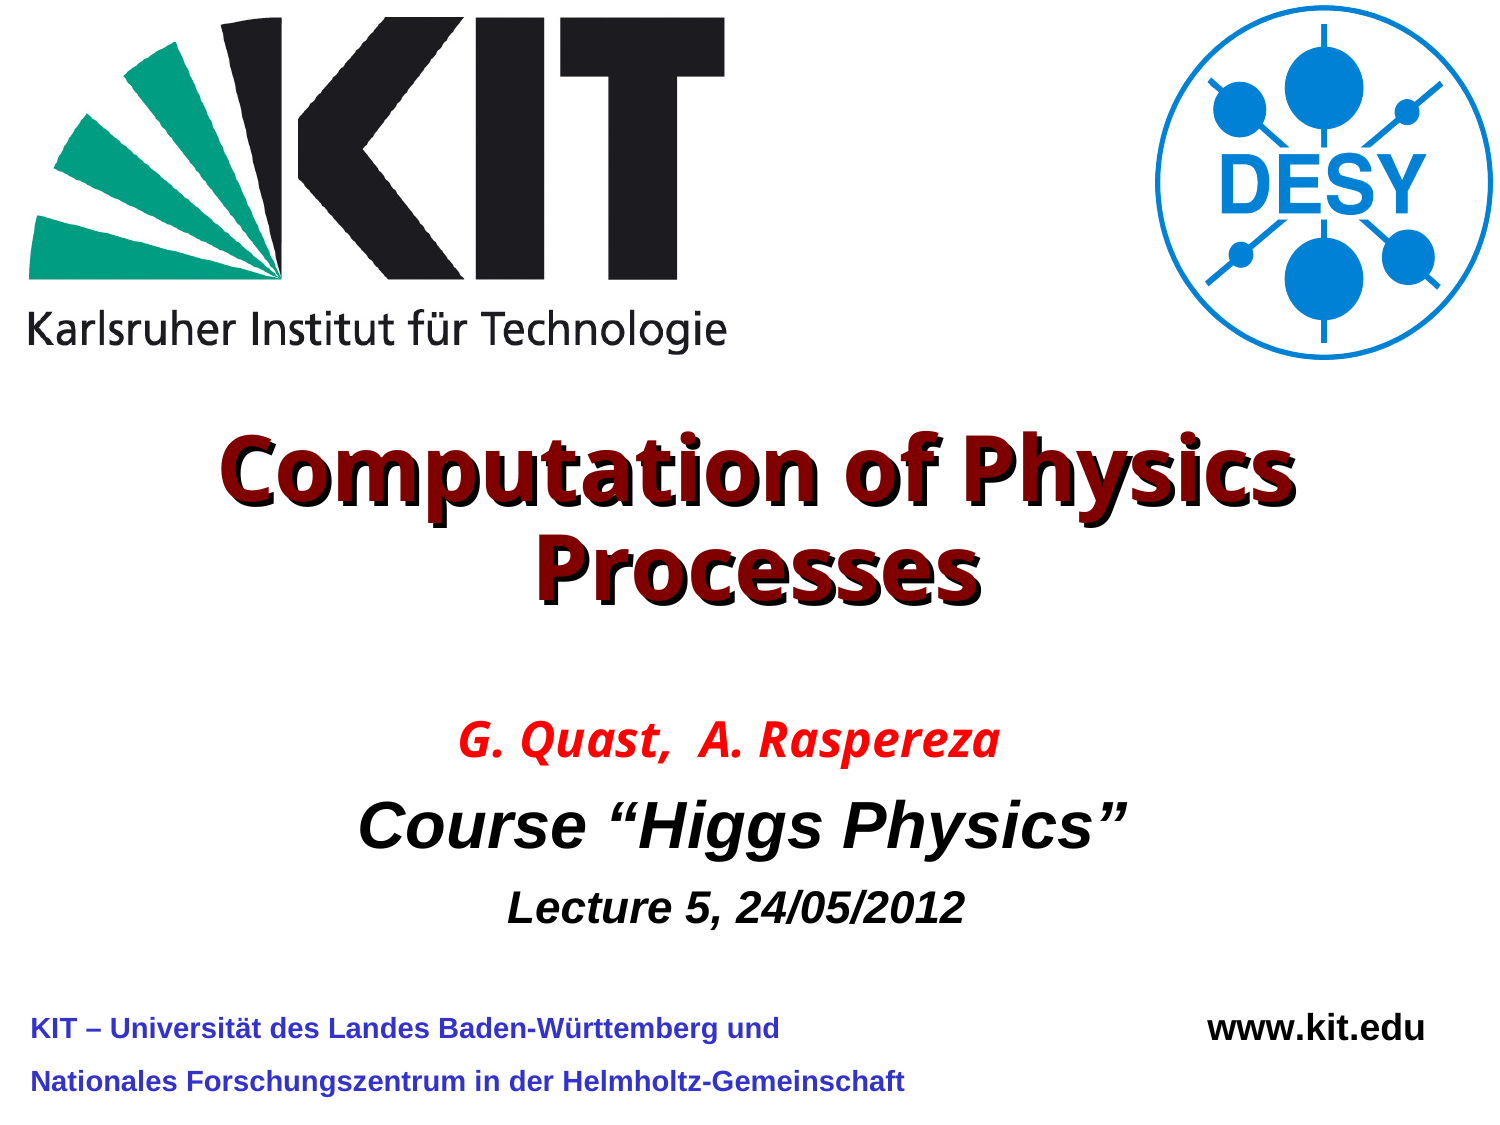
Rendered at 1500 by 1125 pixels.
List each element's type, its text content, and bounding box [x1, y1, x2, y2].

text_box G. Quast, A. Raspereza Course “Higgs Physics” Lecture 5, 24/05/2012 KIT – Universität des Landes Baden-Württemberg und Nationales Forschungszentrum in der Helmholtz-Gemeinschaft [30, 835, 1456, 1125]
text_box www.kit.edu [1136, 995, 1497, 1056]
picture [23, 15, 729, 355]
text_box Computation of Physics Processes [5, 440, 1500, 693]
picture [1155, 5, 1493, 361]
